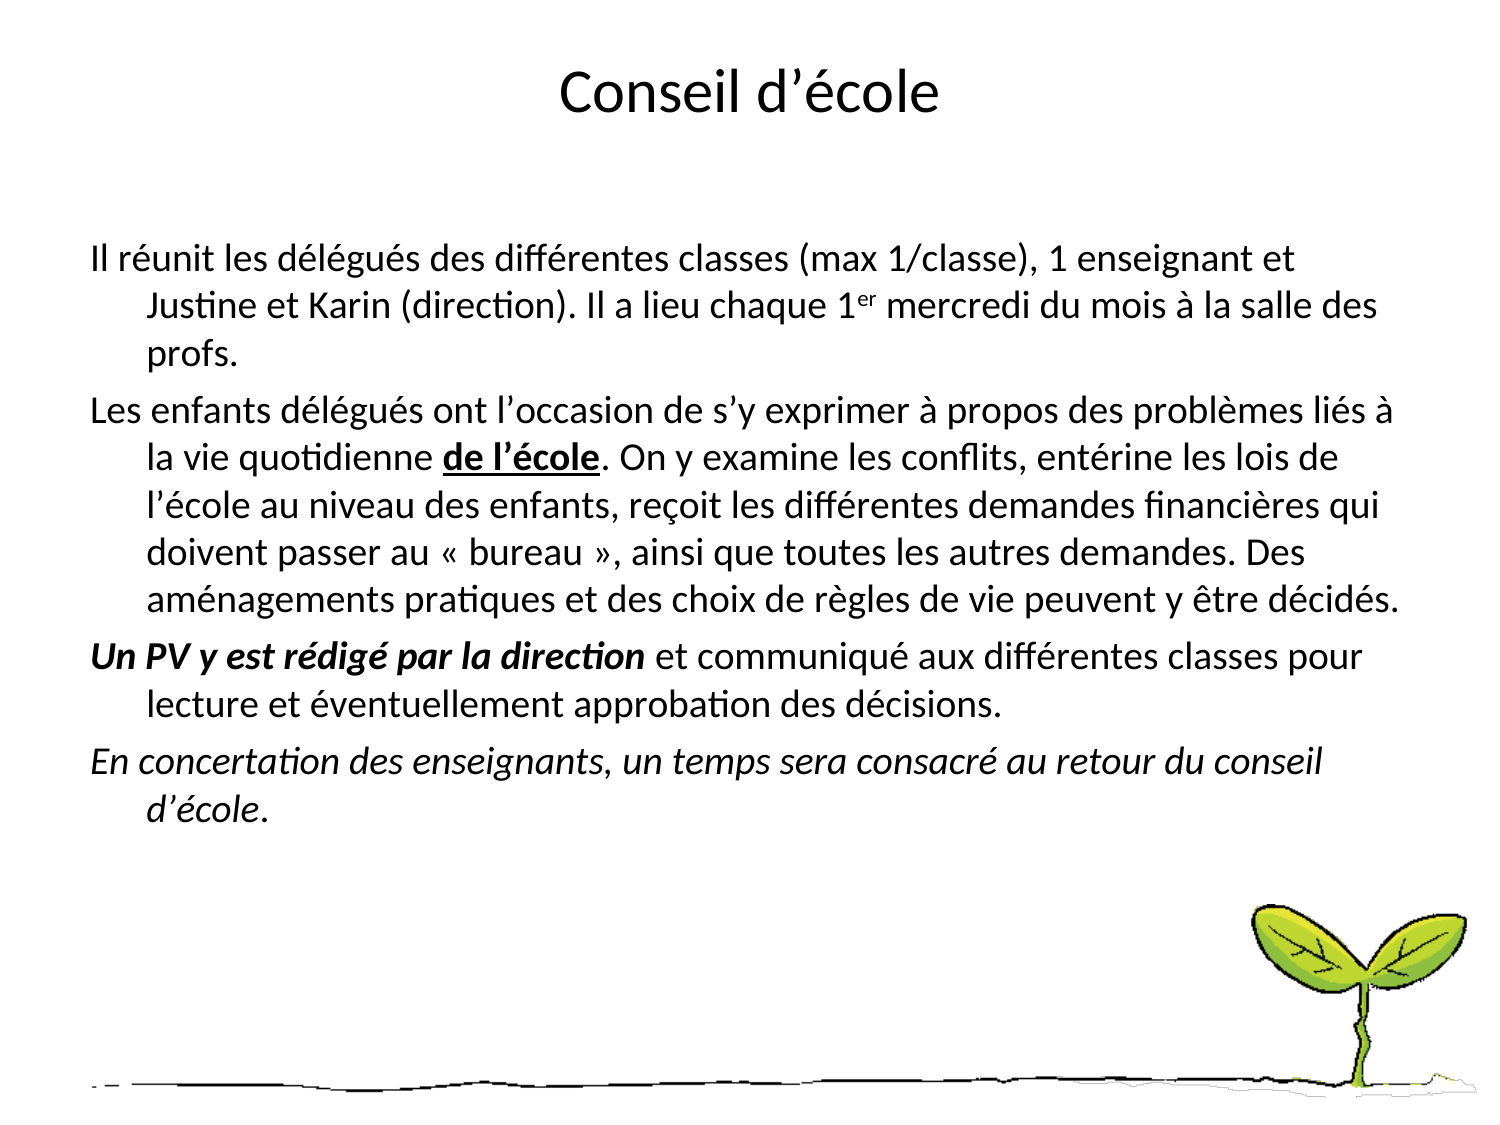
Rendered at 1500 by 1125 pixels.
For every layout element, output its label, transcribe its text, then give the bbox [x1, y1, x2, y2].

picture [88, 904, 1477, 1098]
list Conseil d’école Il réunit les délégués des différentes classes (max 1/classe), 1 enseignant et Justine et Karin (direction). Il a lieu chaque 1er mercredi du mois à la salle des profs. Les enfants délégués ont l’occasion de s’y exprimer à propos des problèmes liés à la vie quotidienne de l’école. On y examine les conflits, entérine les lois de l’école au niveau des enfants, reçoit les différentes demandes financières qui doivent passer au « bureau », ainsi que toutes les autres demandes. Des aménagements pratiques et des choix de règles de vie peuvent y être décidés. Un PV y est rédigé par la direction et communiqué aux différentes classes pour lecture et éventuellement approbation des décisions. En concertation des enseignants, un temps sera consacré au retour du conseil d’école. [75, 42, 1426, 1005]
